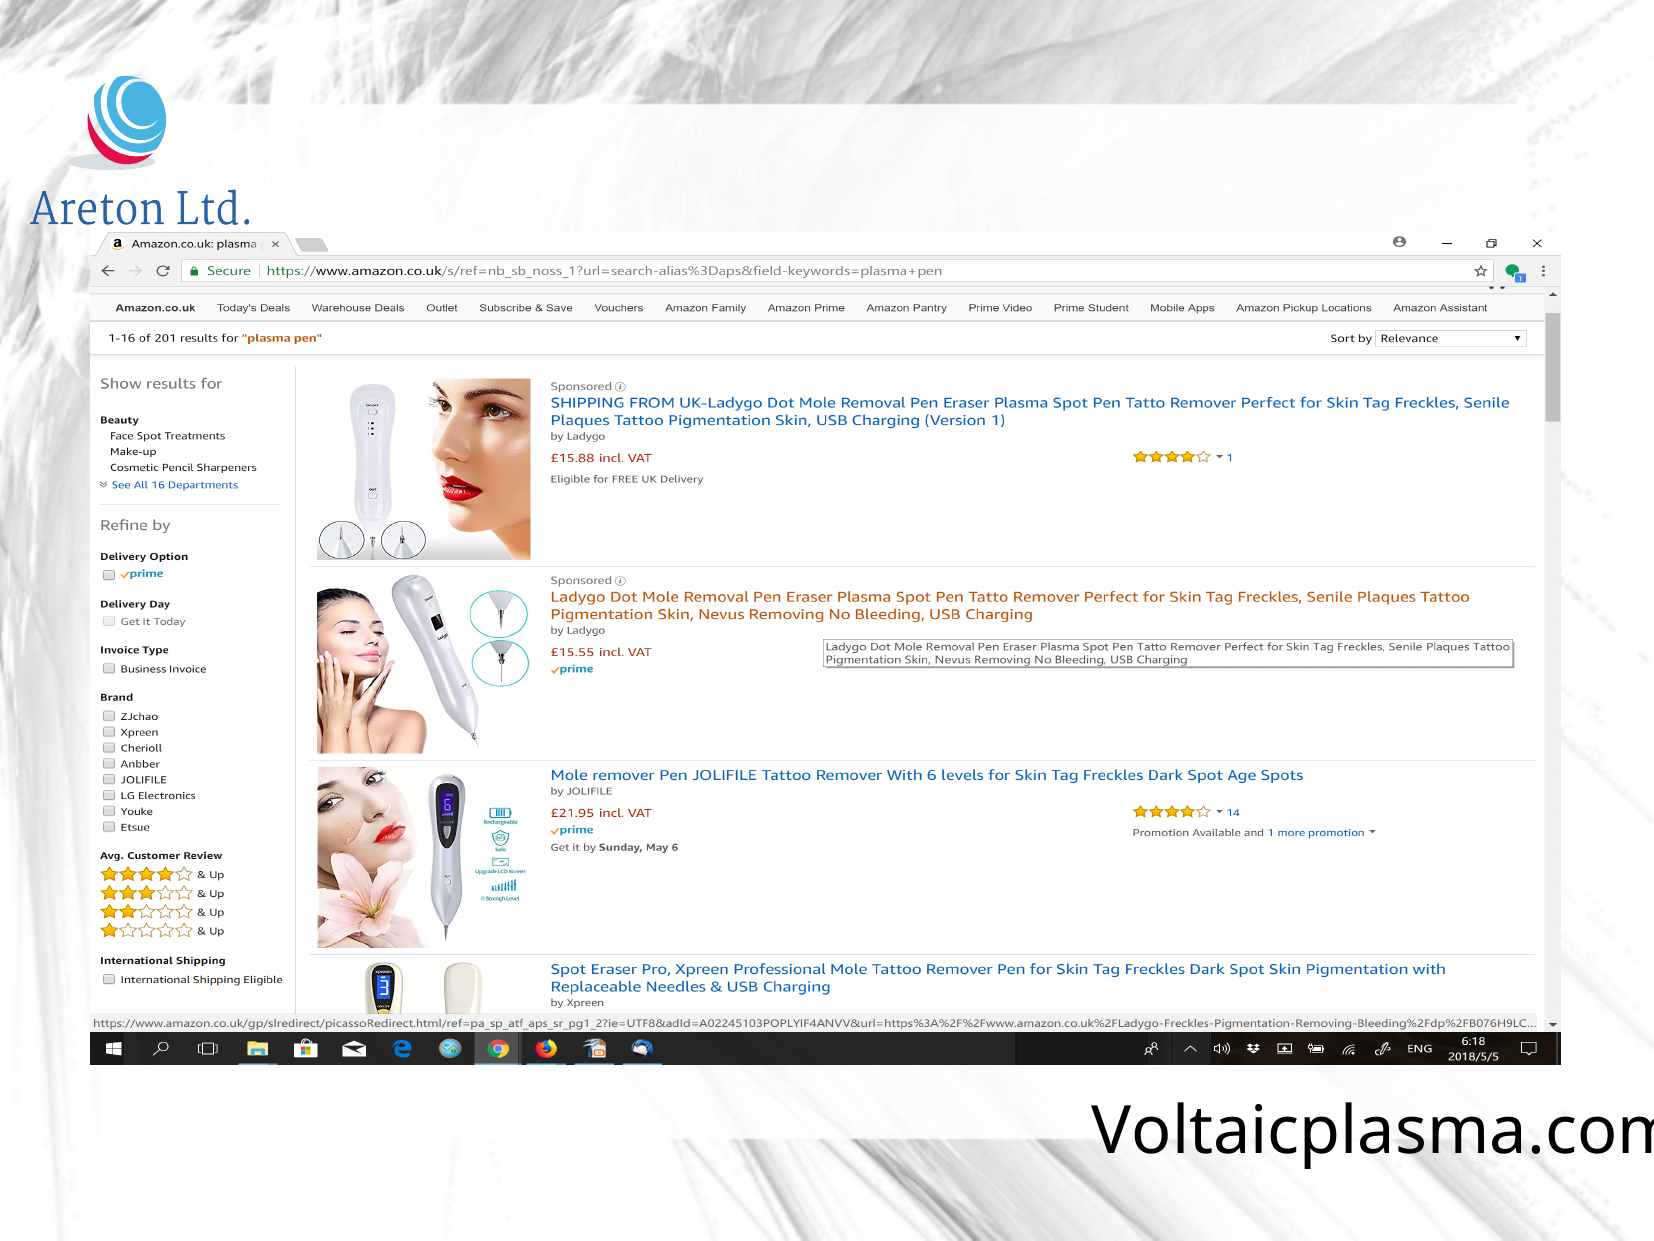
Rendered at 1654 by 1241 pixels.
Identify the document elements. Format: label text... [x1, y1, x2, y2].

text_box Voltaicplasma.com [660, 814, 1654, 1241]
picture [0, 0, 1654, 1241]
